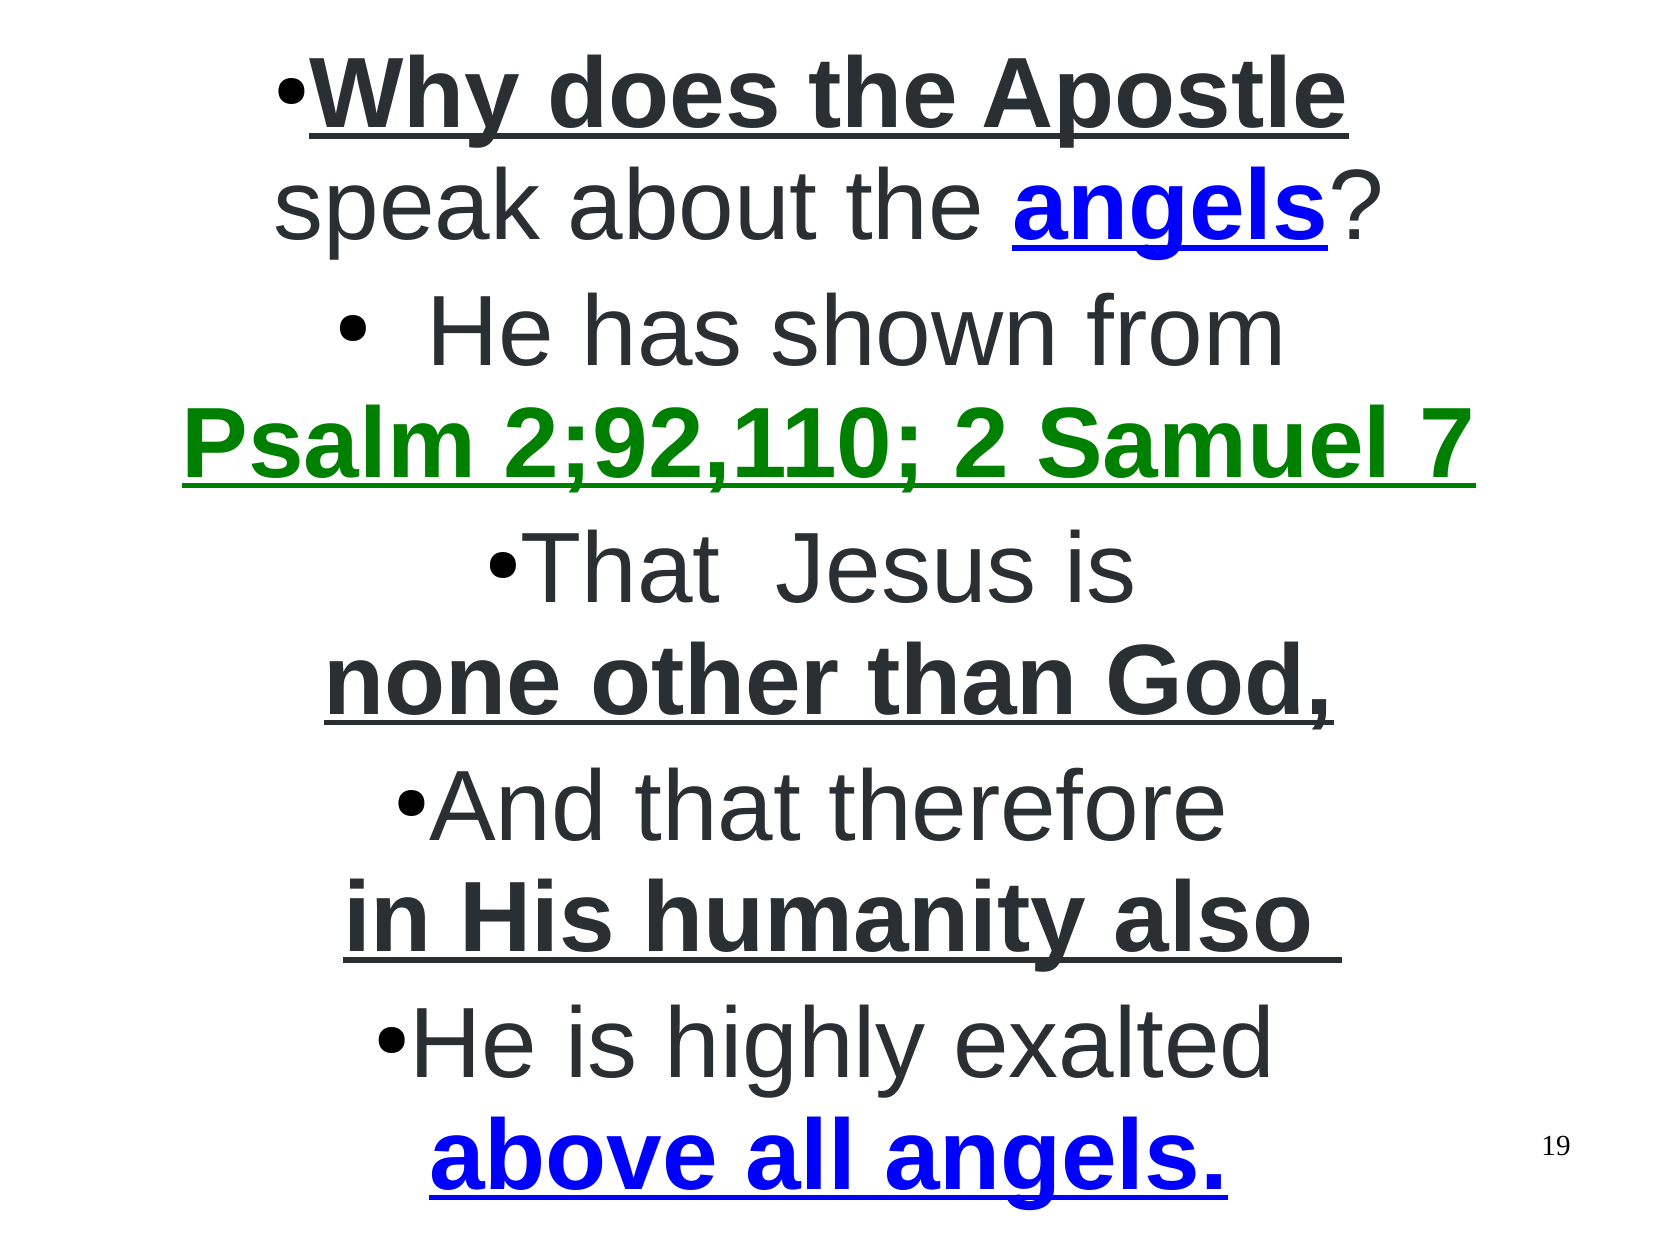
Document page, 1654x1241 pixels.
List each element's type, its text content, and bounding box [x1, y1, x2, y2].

list Why does the Apostle speak about the angels? He has shown from Psalm 2;92,110; 2 Samuel 7 That Jesus is none other than God, And that therefore in His humanity also He is highly exalted above all angels. [37, 37, 1613, 1238]
